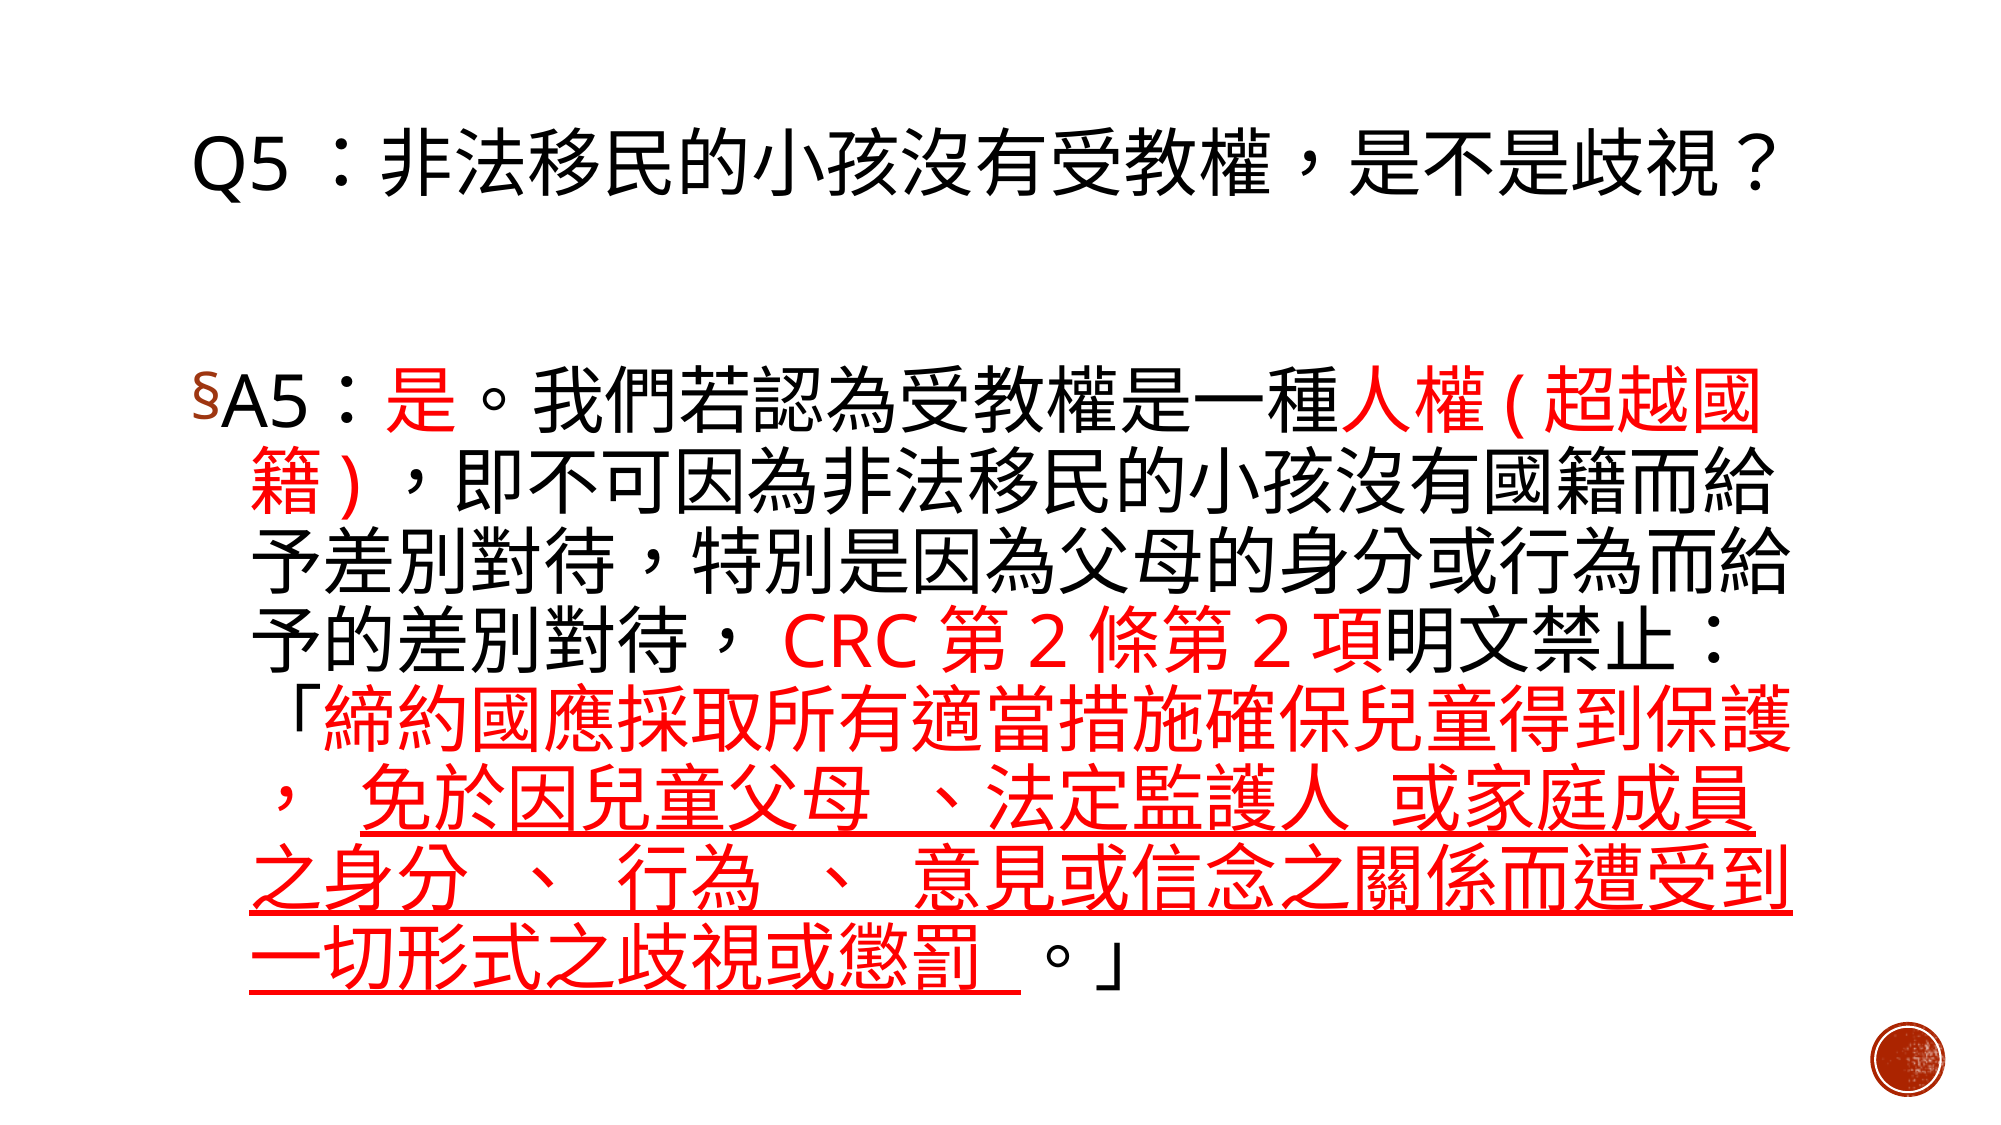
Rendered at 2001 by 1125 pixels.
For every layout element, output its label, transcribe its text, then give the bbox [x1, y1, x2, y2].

title Q5：非法移民的小孩沒有受教權，是不是歧視？ [175, 79, 1826, 344]
list A5：是。我們若認為受教權是一種人權(超越國籍)，即不可因為非法移民的小孩沒有國籍而給予差別對待，特別是因為父母的身分或行為而給予的差別對待，CRC第2條第2項明文禁止：「締約國應採取所有適當措施確保兒童得到保護 ， 免於因兒童父母 、法定監護人 或家庭成員之身分 、 行為 、 意見或信念之關係而遭受到一切形式之歧視或懲罰 。」 [175, 348, 1826, 1013]
